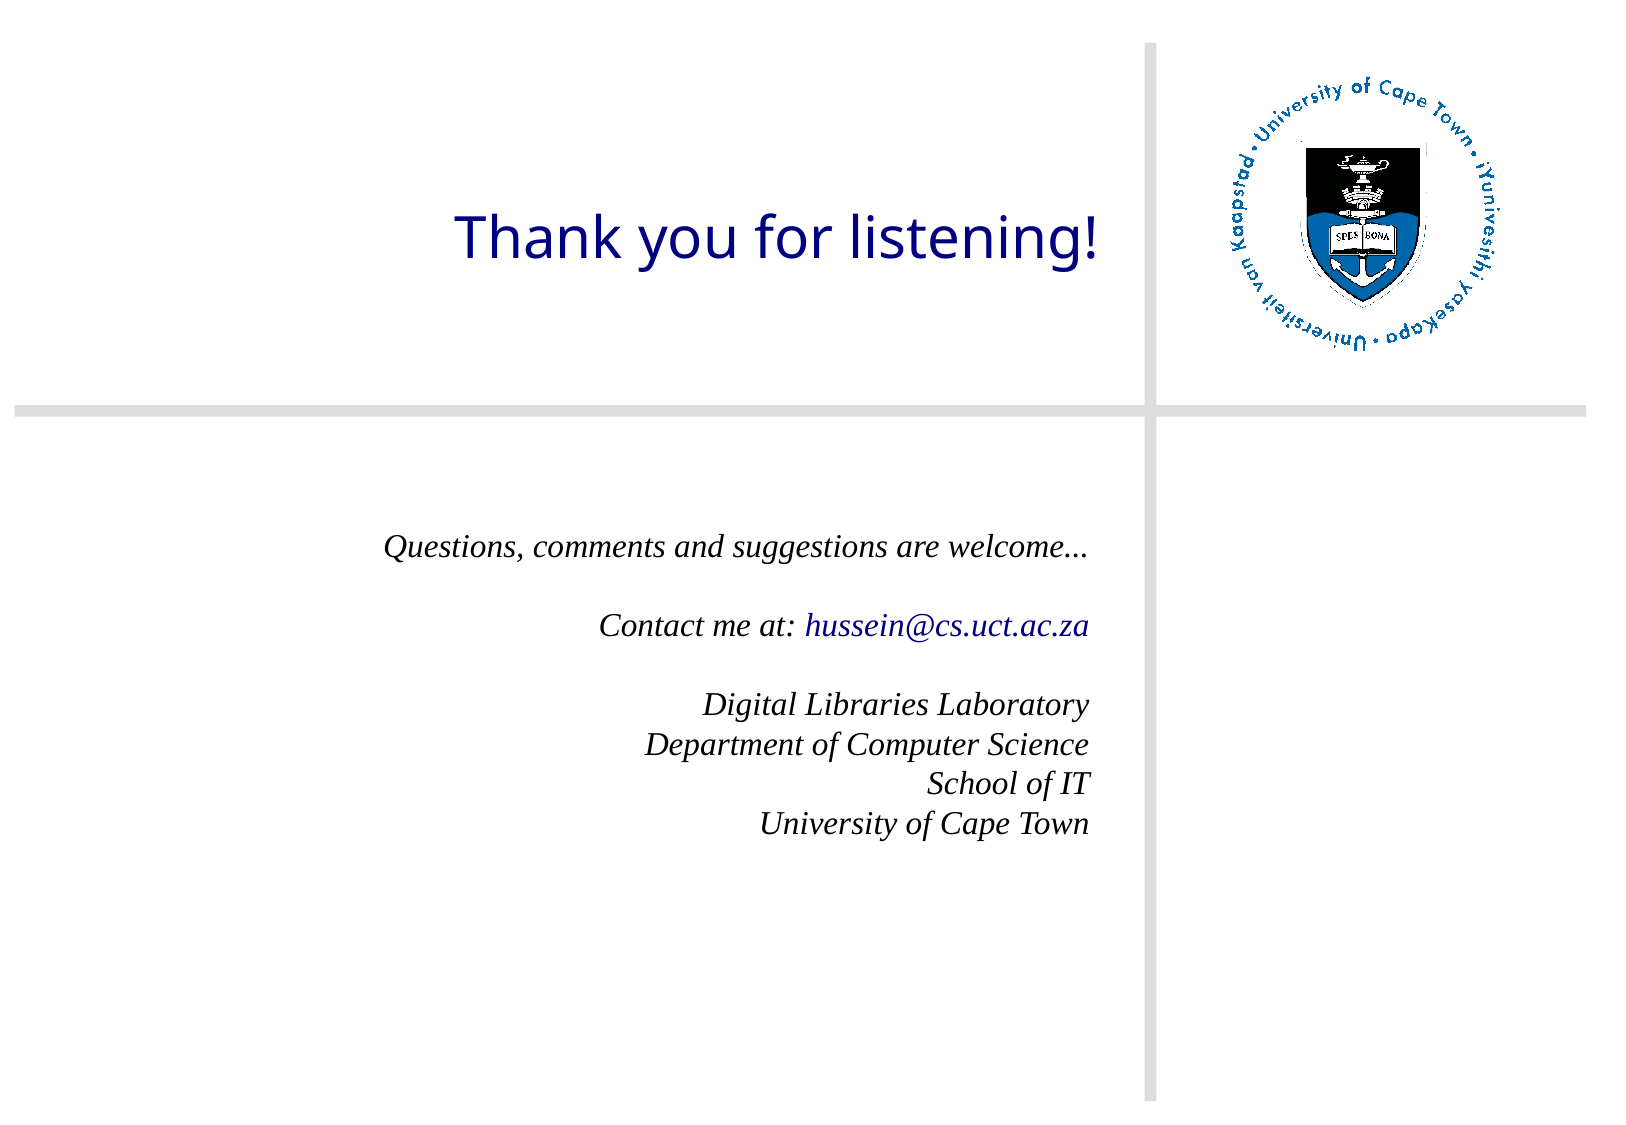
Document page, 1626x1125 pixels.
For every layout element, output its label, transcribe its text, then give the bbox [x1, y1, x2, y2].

text_box Questions, comments and suggestions are welcome... Contact me at: hussein@cs.uct.ac.za Digital Libraries Laboratory Department of Computer Science School of IT University of Cape Town [58, 479, 1105, 1069]
title Thank you for listening! [55, 104, 1100, 367]
picture [1169, 42, 1535, 386]
